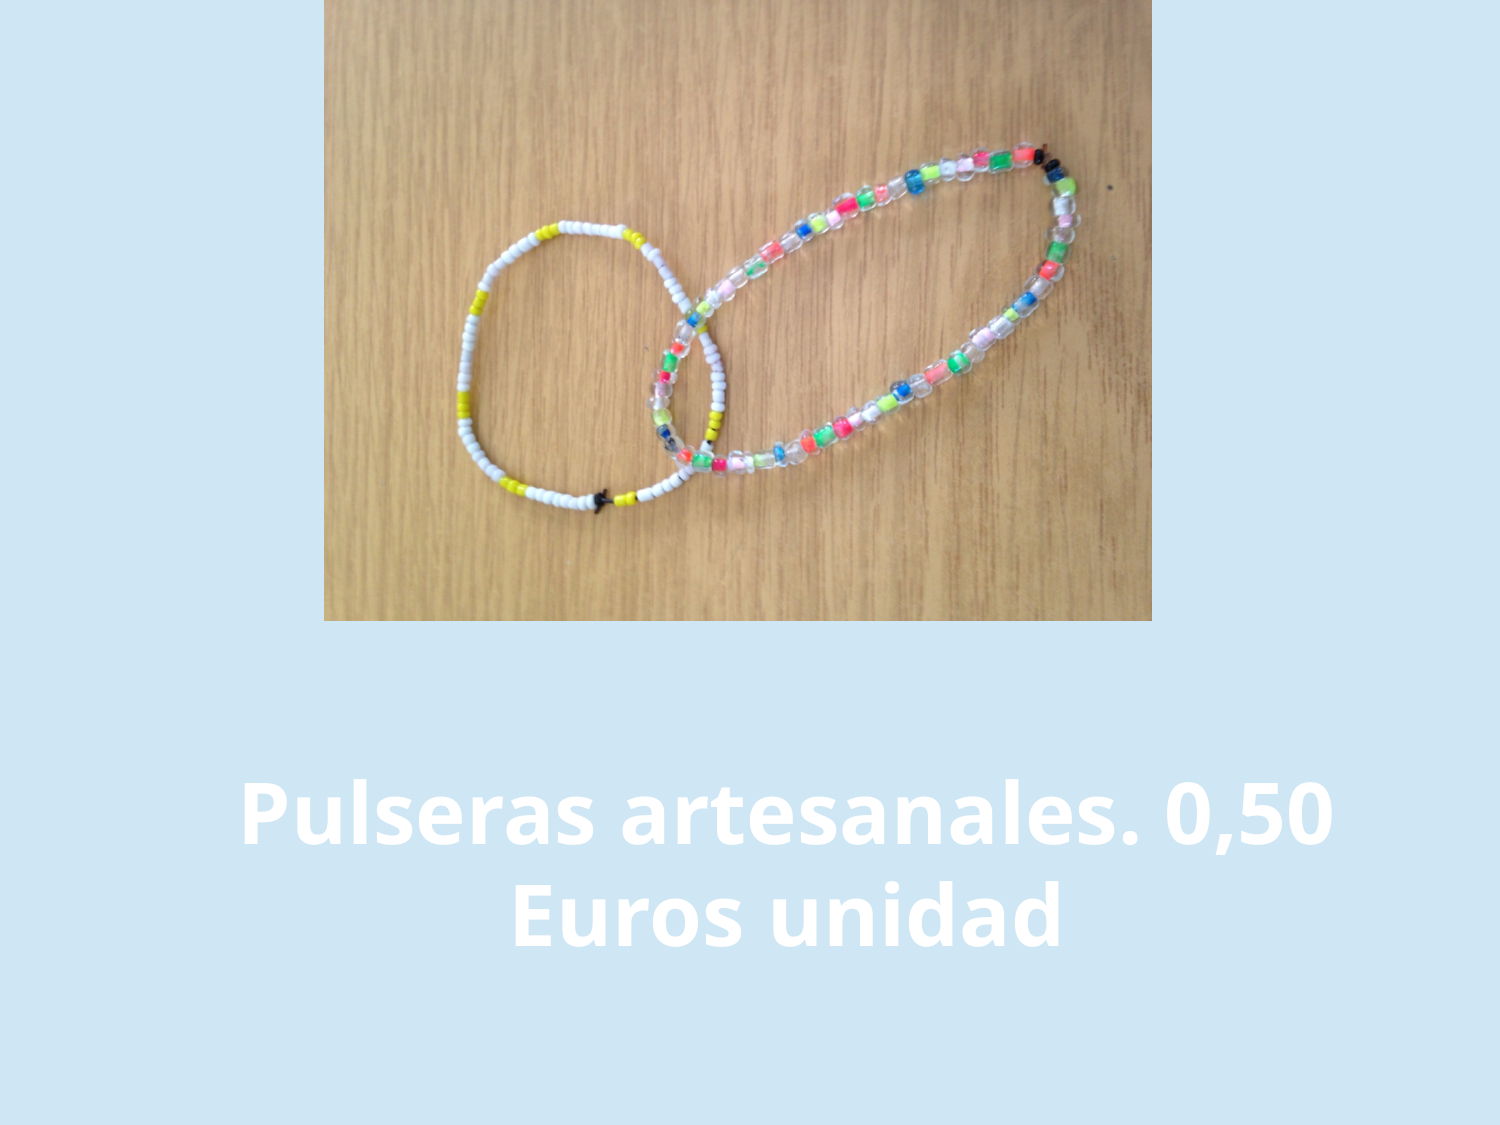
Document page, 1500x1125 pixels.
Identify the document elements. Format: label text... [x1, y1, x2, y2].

picture [324, 0, 1152, 621]
title Pulseras artesanales. 0,50 Euros unidad [112, 751, 1463, 939]
